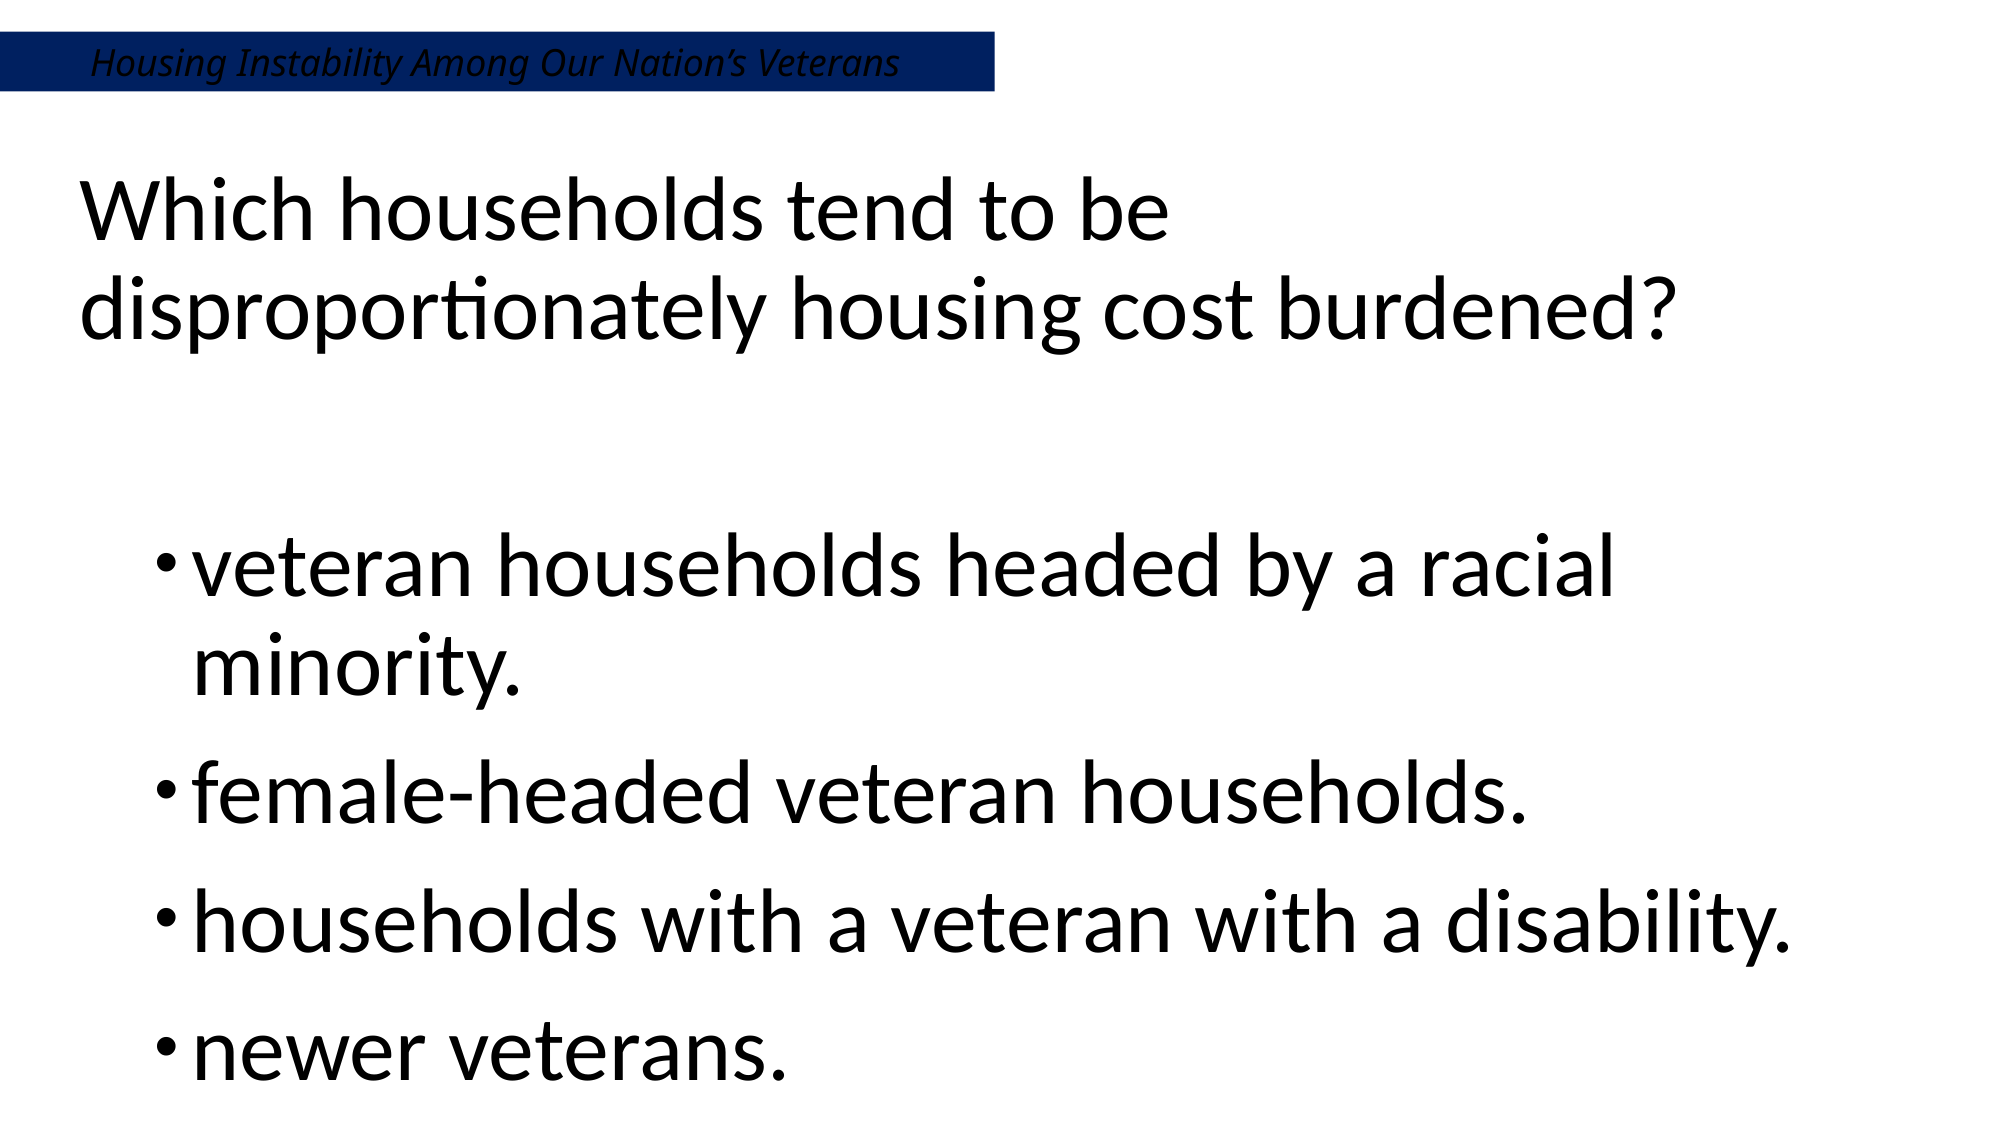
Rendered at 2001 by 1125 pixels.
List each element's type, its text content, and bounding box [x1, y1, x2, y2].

text_box Housing Instability Among Our Nation’s Veterans [0, 31, 995, 92]
list Which households tend to be disproportionately housing cost burdened? veteran households headed by a racial minority. female-headed veteran households. households with a veteran with a disability. newer veterans. [64, 154, 1863, 1014]
